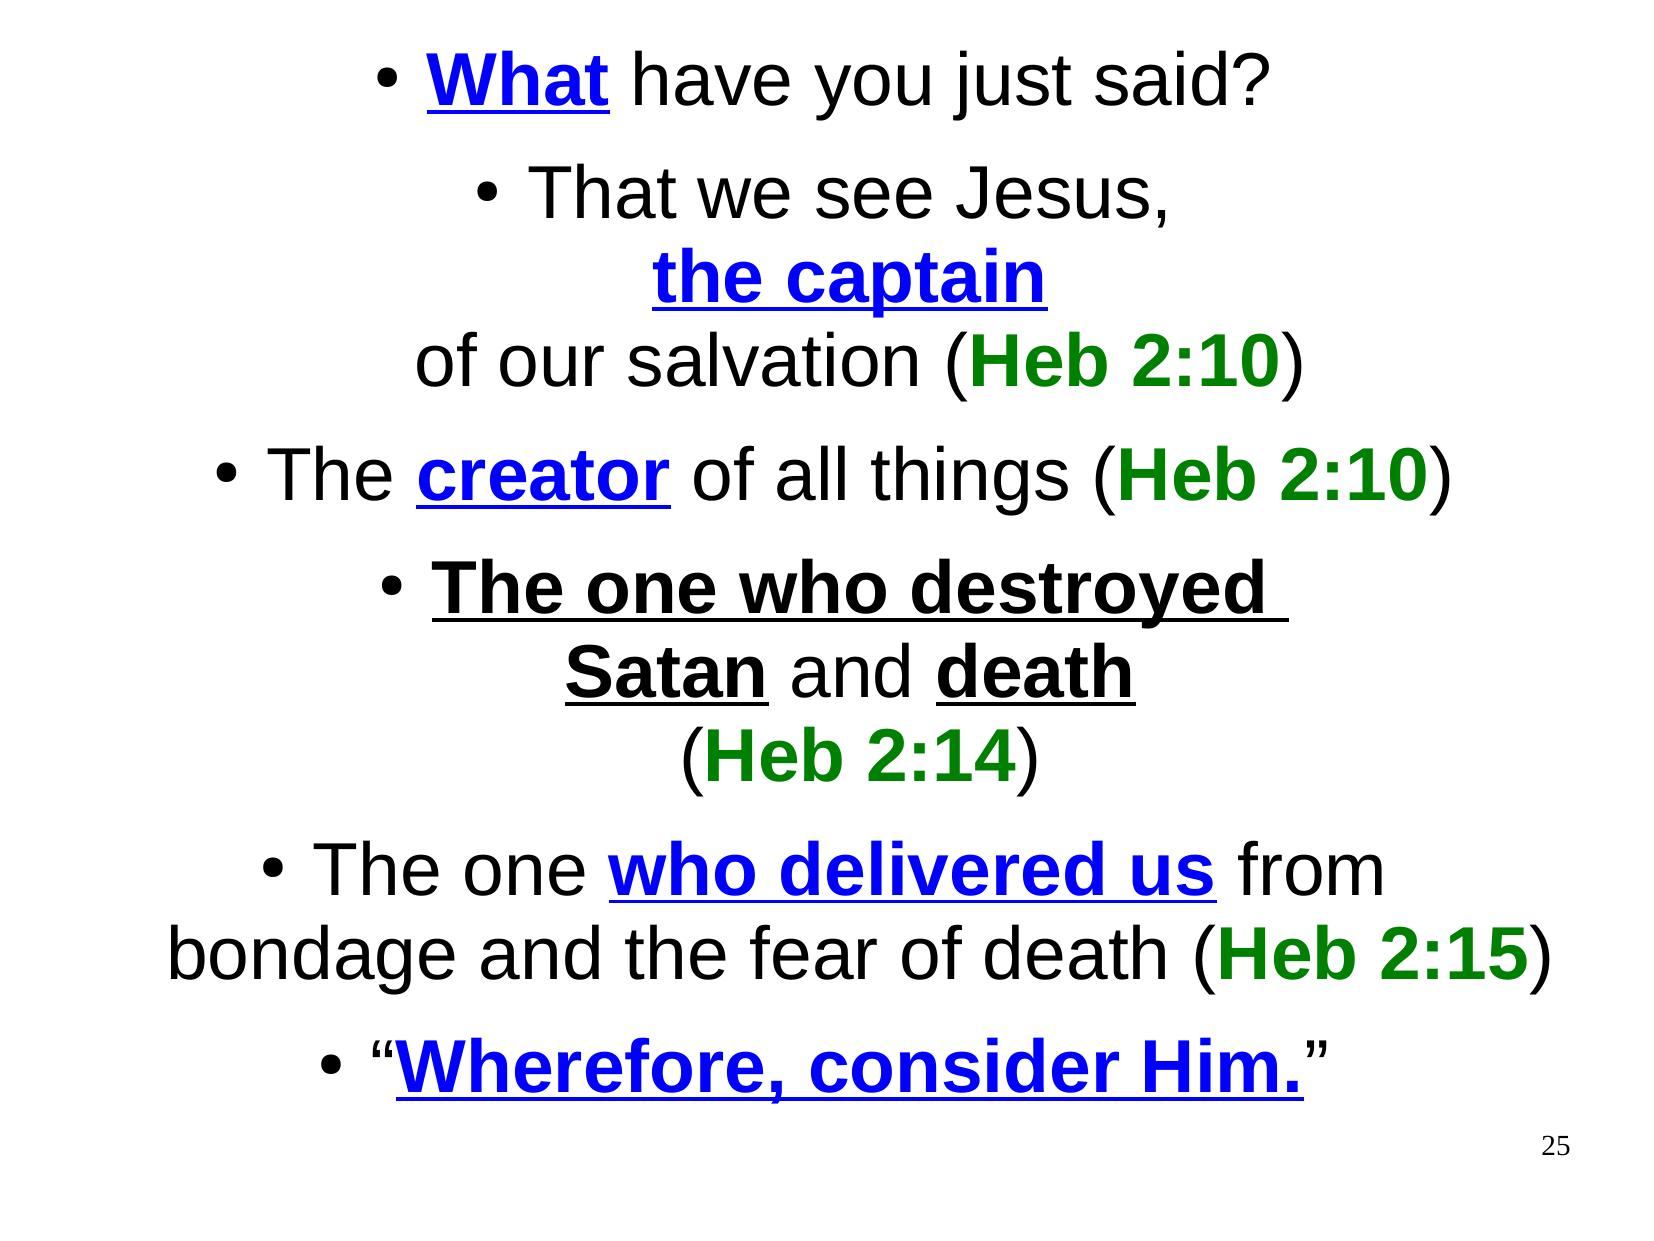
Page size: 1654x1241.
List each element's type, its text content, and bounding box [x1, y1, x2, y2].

list What have you just said? That we see Jesus, the captain of our salvation (Heb 2:10) The creator of all things (Heb 2:10) The one who destroyed Satan and death (Heb 2:14) The one who delivered us from bondage and the fear of death (Heb 2:15) “Wherefore, consider Him.” [37, 37, 1613, 1238]
